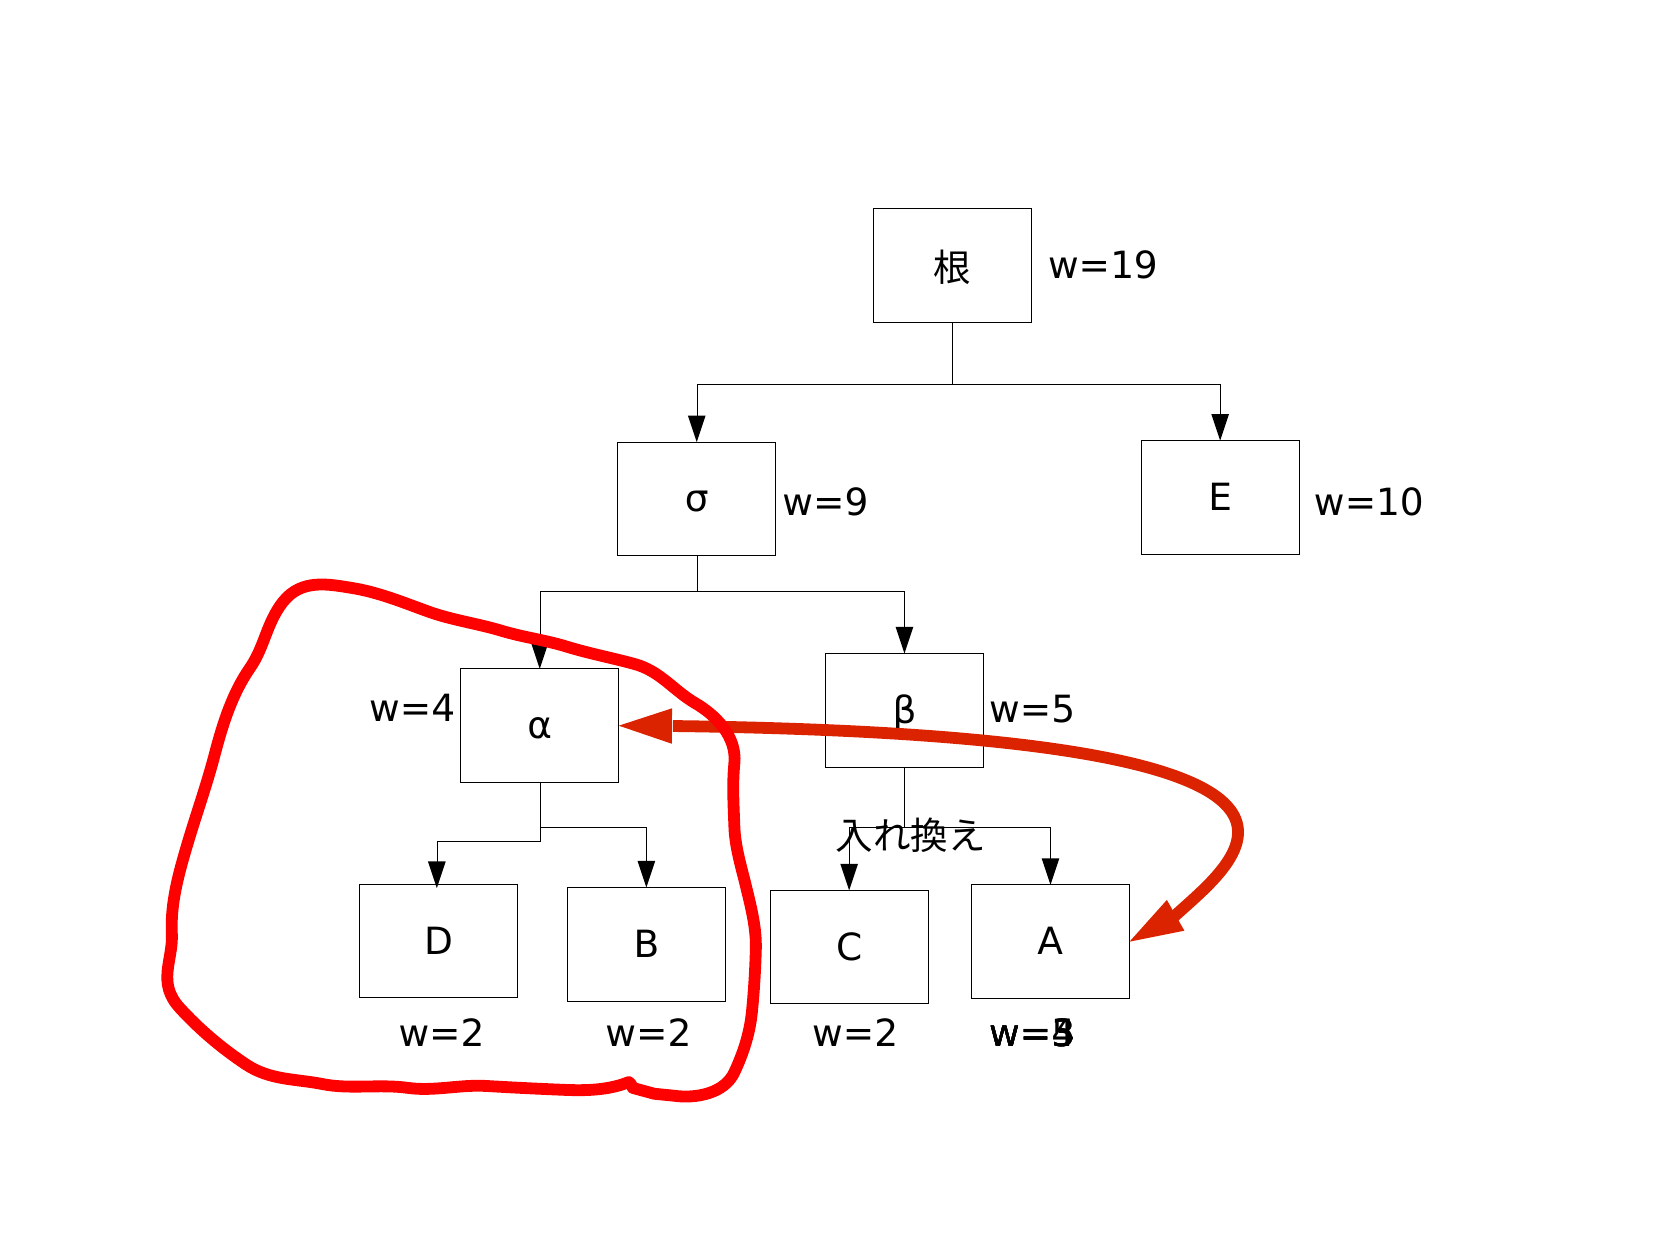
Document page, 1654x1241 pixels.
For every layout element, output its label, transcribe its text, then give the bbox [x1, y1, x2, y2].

text_box β [825, 653, 984, 733]
text_box β [899, 697, 910, 720]
text_box C [770, 890, 929, 1004]
text_box w=2 [590, 1004, 709, 1064]
text_box w=2 [383, 1003, 502, 1063]
text_box σ [617, 442, 776, 556]
text_box 根 [873, 208, 1032, 323]
text_box w=9 [767, 473, 886, 532]
text_box w=5 [974, 1004, 1093, 1063]
text_box A [971, 884, 1130, 999]
text_box w=5 [974, 679, 1093, 739]
text_box w=4 [354, 679, 473, 738]
text_box D [359, 884, 518, 998]
text_box w=10 [1299, 473, 1447, 532]
text_box B [567, 887, 726, 1002]
text_box β [825, 736, 984, 768]
text_box α [460, 668, 619, 783]
text_box E [1141, 440, 1300, 555]
text_box w=19 [1033, 236, 1182, 295]
text_box w=2 [797, 1003, 916, 1063]
